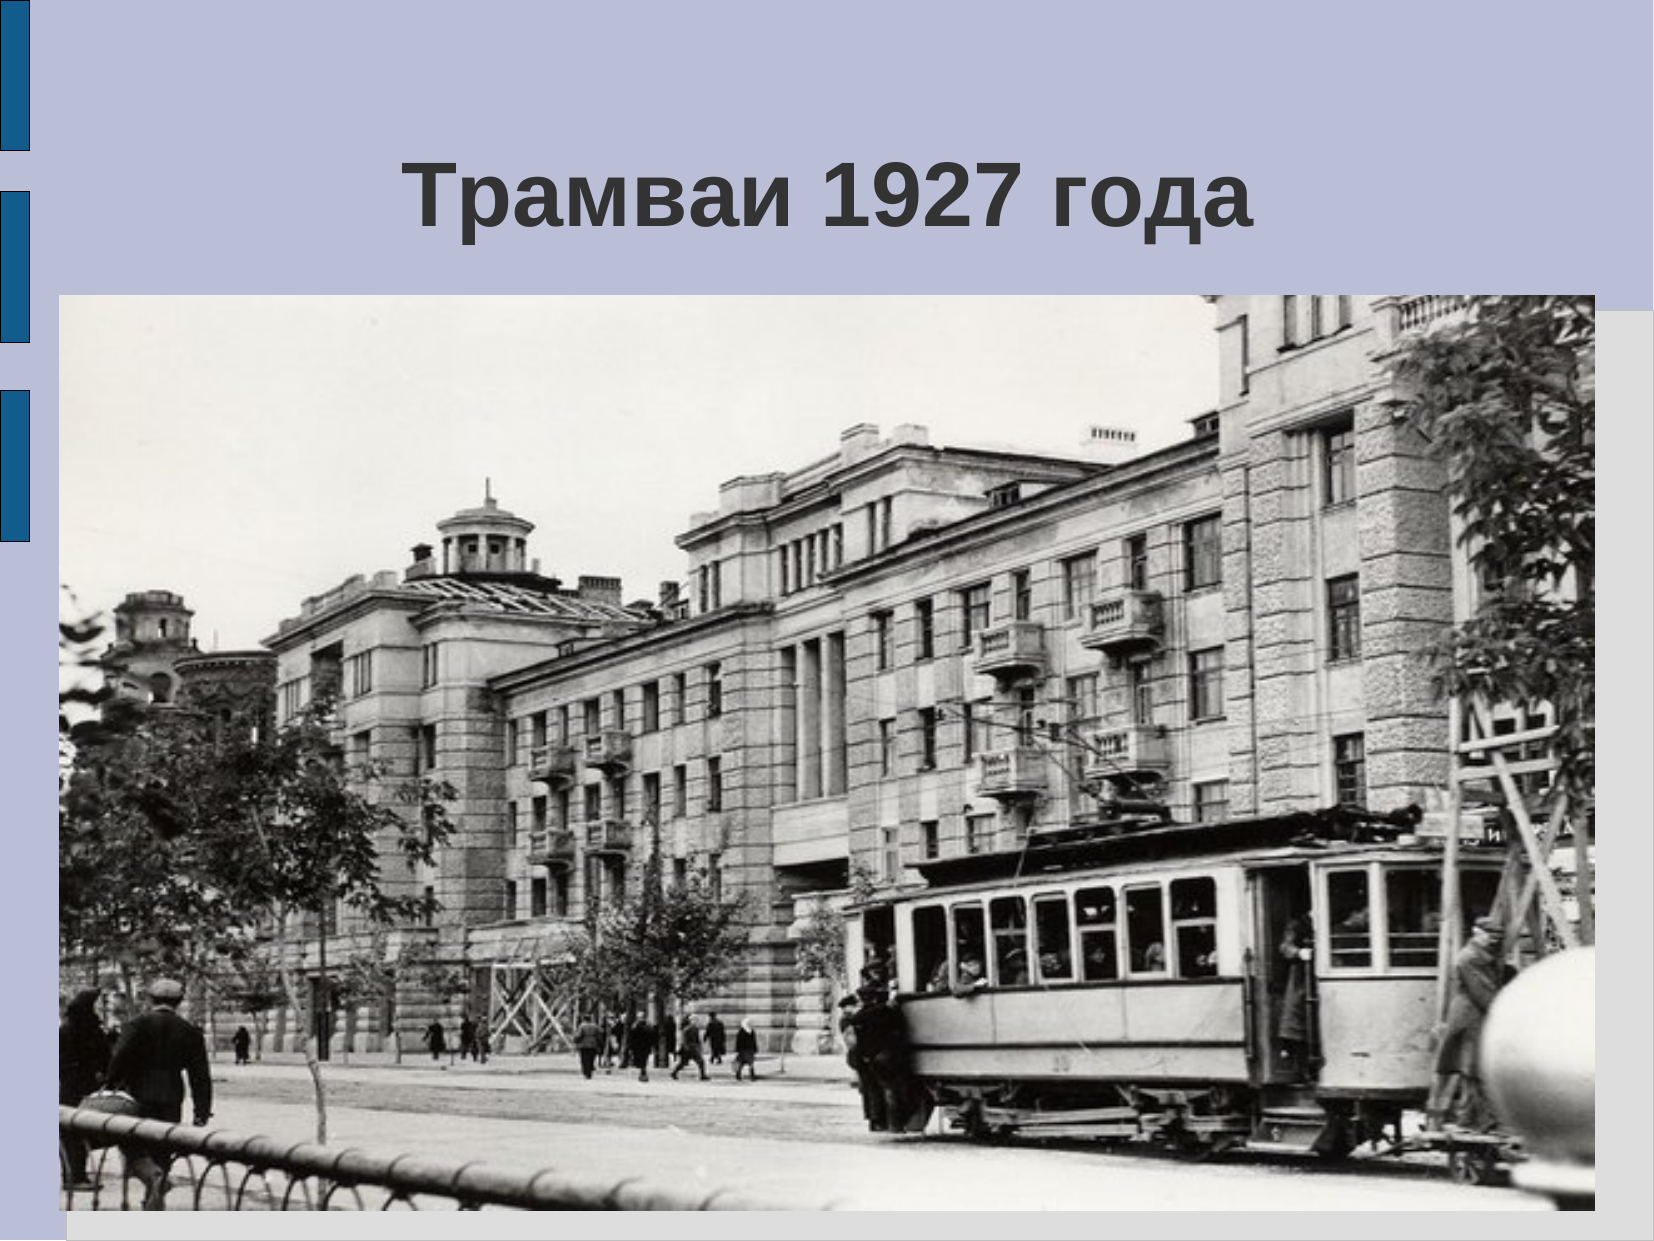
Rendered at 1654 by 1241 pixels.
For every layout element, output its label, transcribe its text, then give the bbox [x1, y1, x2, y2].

picture [59, 295, 1595, 1211]
title Трамваи 1927 года [121, 91, 1534, 295]
